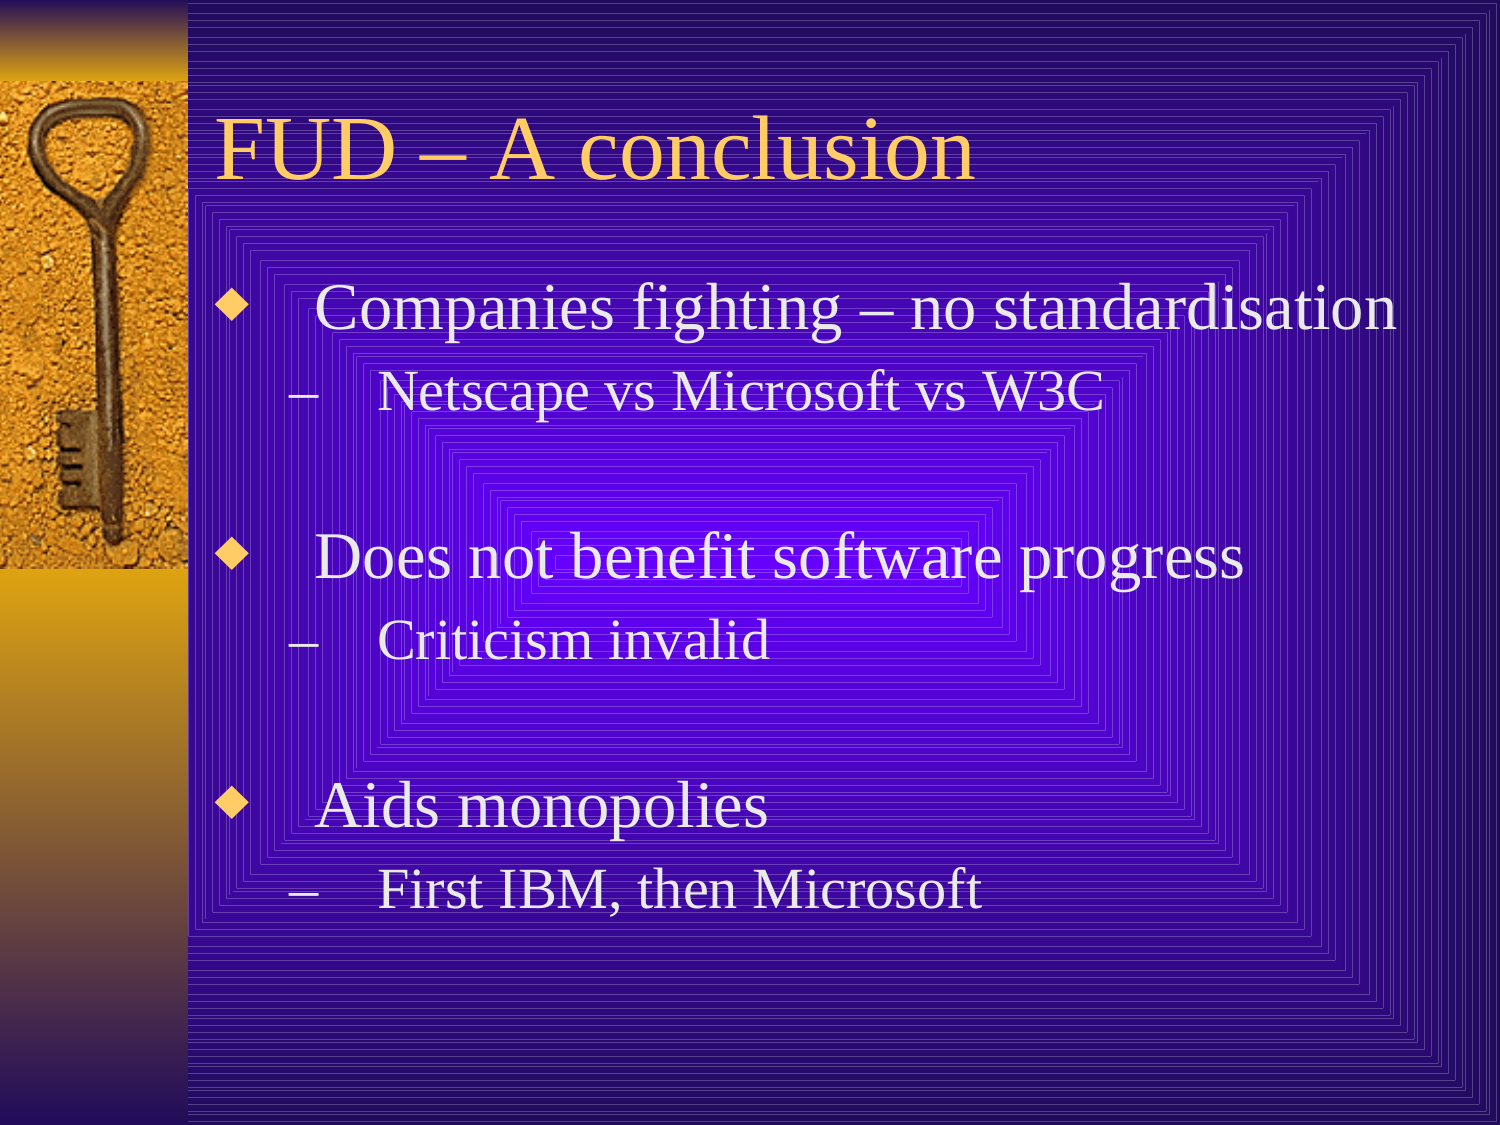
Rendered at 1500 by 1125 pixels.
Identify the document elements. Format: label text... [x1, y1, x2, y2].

list Companies fighting – no standardisation Netscape vs Microsoft vs W3C Does not benefit software progress Criticism invalid Aids monopolies First IBM, then Microsoft [199, 262, 1500, 1000]
title FUD – A conclusion [200, 49, 1476, 248]
picture [0, 81, 188, 569]
